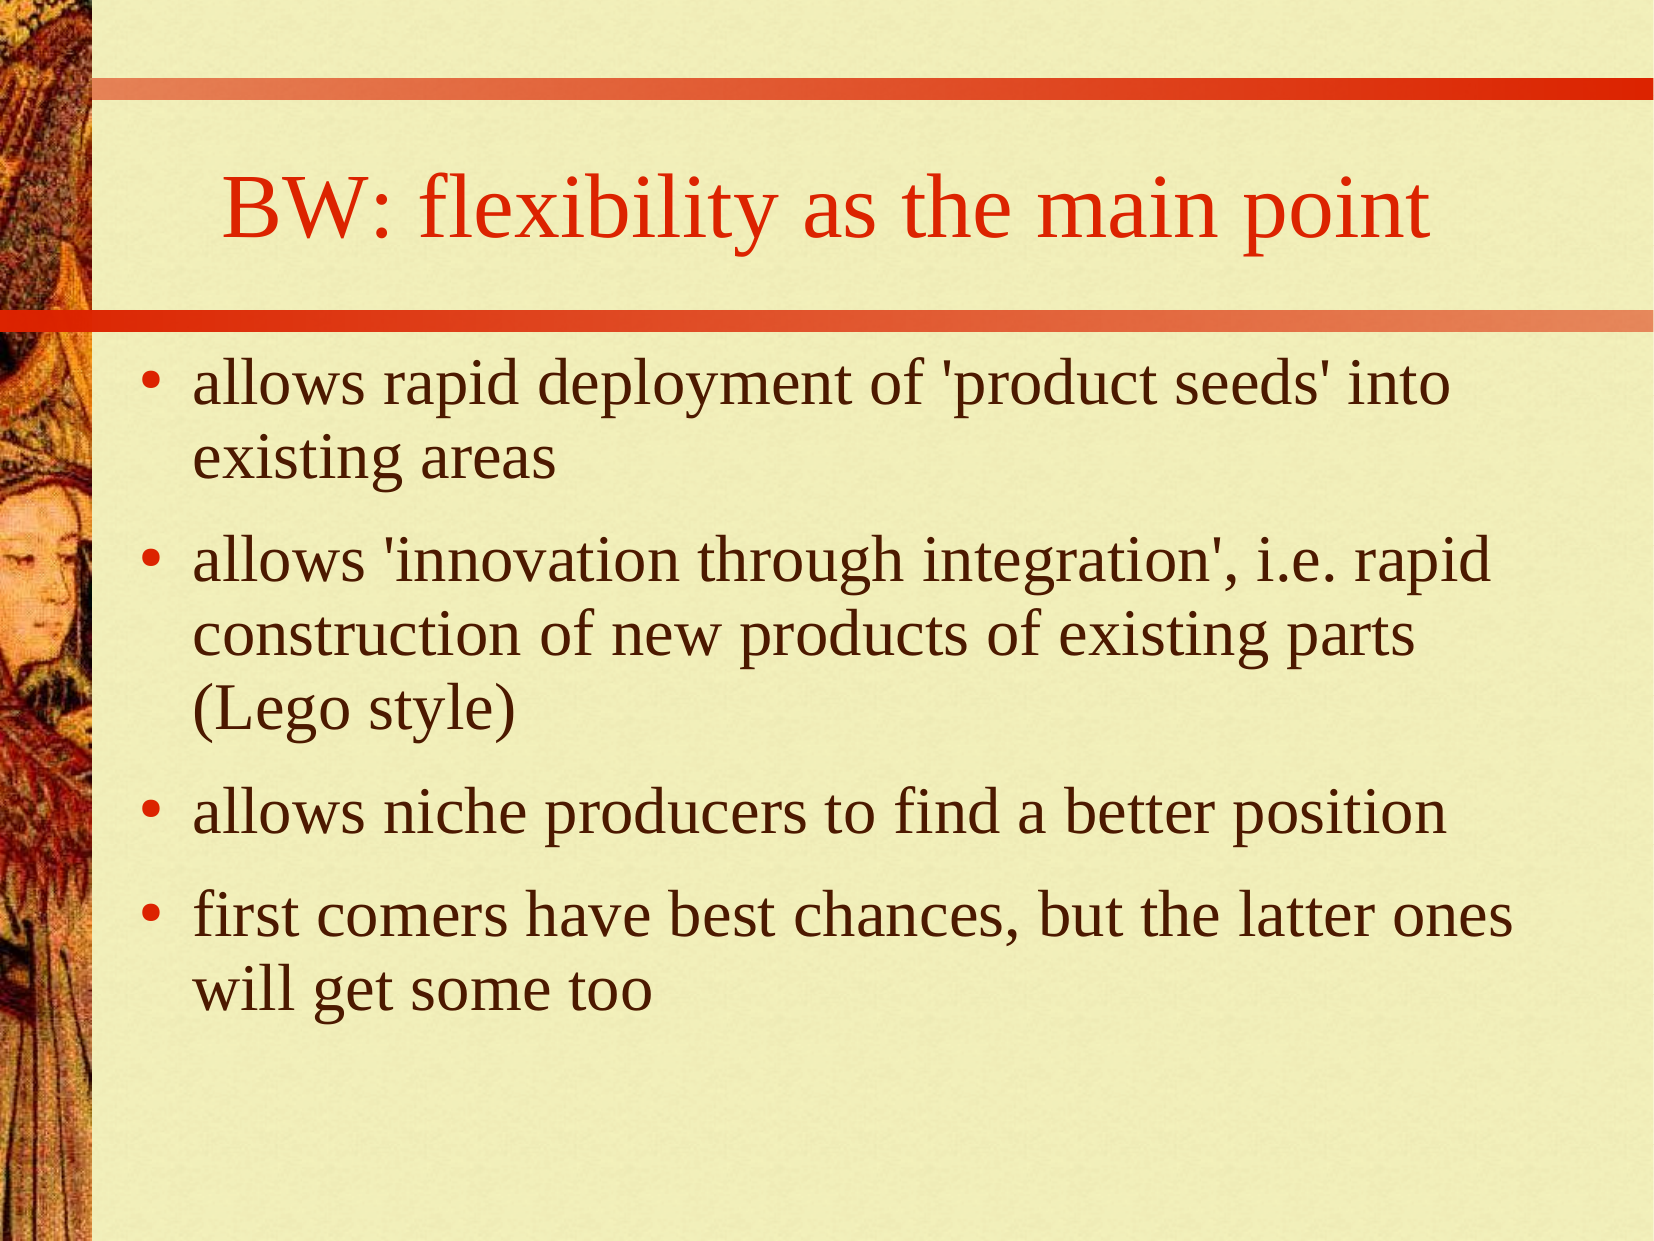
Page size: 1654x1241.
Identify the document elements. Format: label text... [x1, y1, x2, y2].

list allows rapid deployment of 'product seeds' into existing areas allows 'innovation through integration', i.e. rapid construction of new products of existing parts (Lego style) allows niche producers to find a better position first comers have best chances, but the latter ones will get some too [121, 344, 1534, 1112]
picture [0, 0, 1654, 310]
picture [0, 332, 1654, 1241]
title BW: flexibility as the main point [121, 110, 1534, 303]
